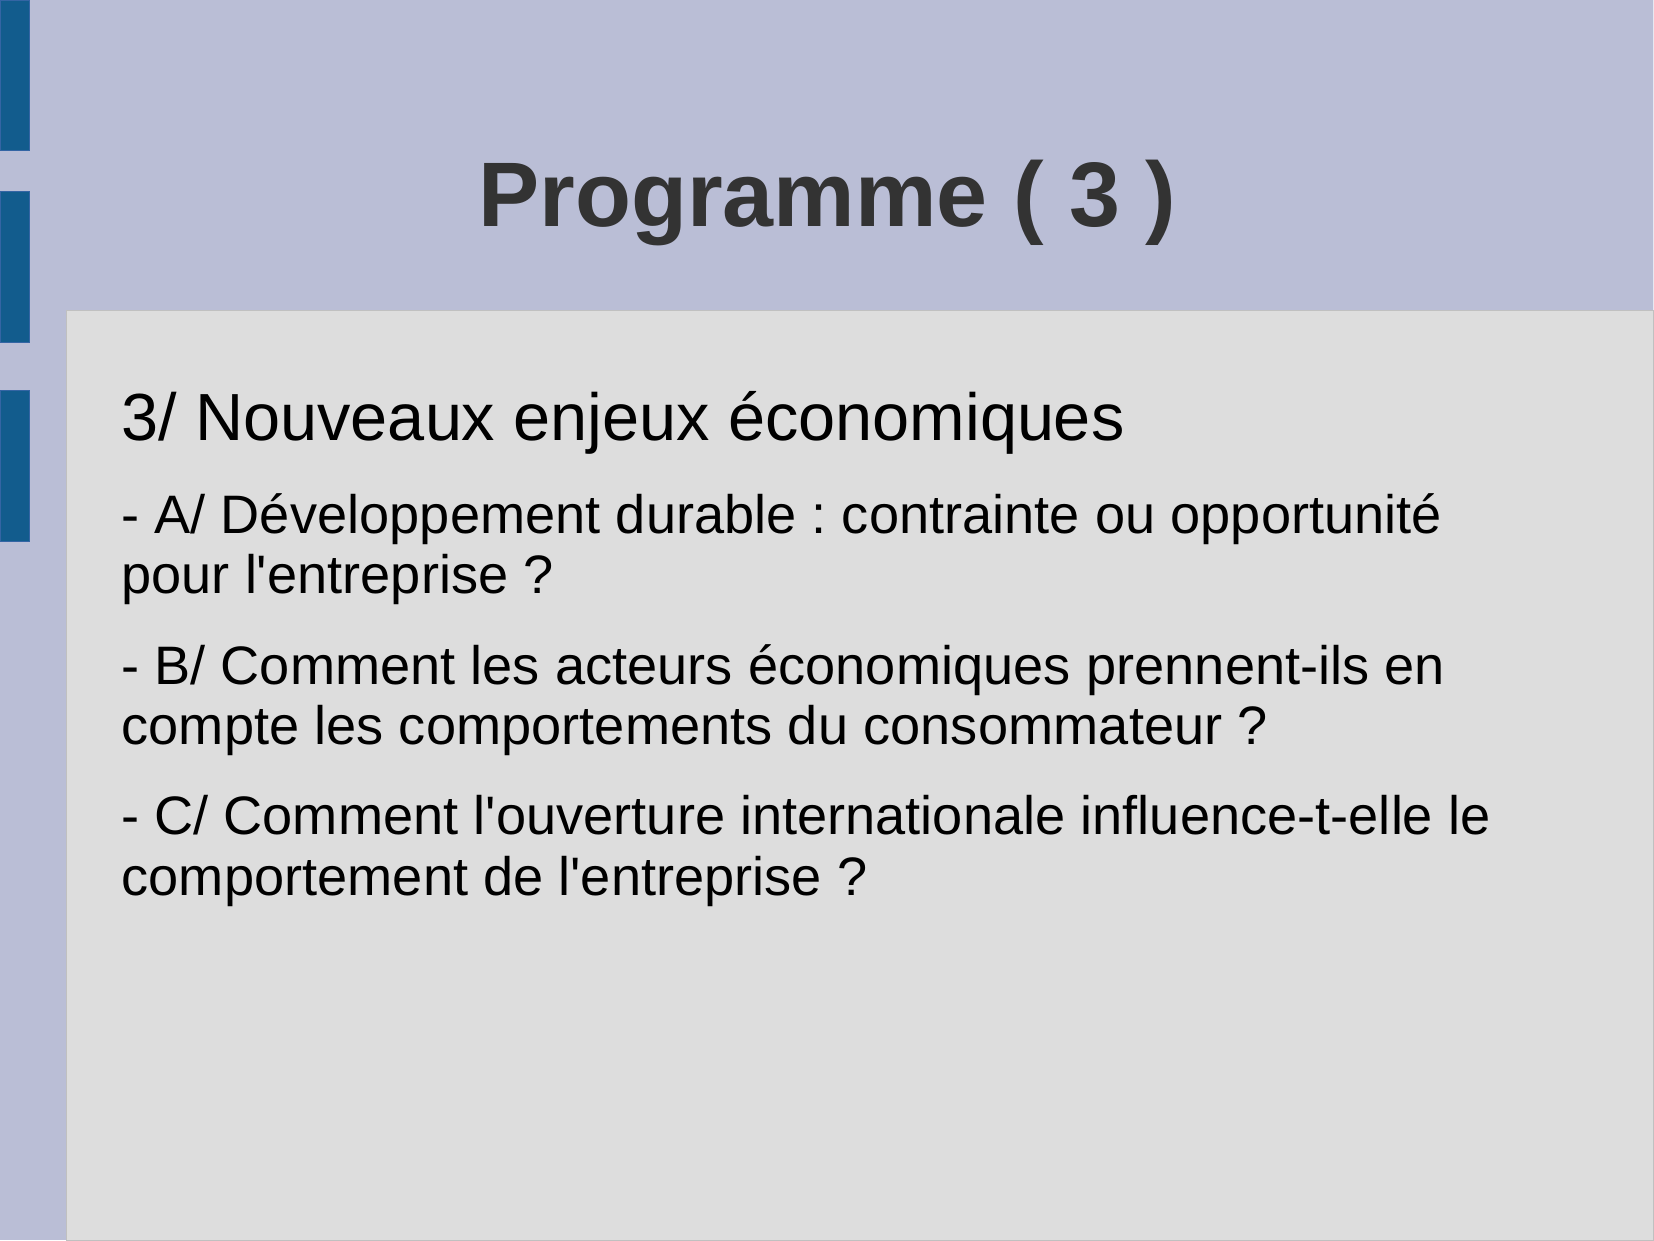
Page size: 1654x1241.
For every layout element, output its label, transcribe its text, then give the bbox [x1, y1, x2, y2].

list 3/ Nouveaux enjeux économiques - A/ Développement durable : contrainte ou opportunité pour l'entreprise ? - B/ Comment les acteurs économiques prennent-ils en compte les comportements du consommateur ? - C/ Comment l'ouverture internationale influence-t-elle le comportement de l'entreprise ? [121, 380, 1534, 1162]
title Programme ( 3 ) [121, 91, 1534, 299]
